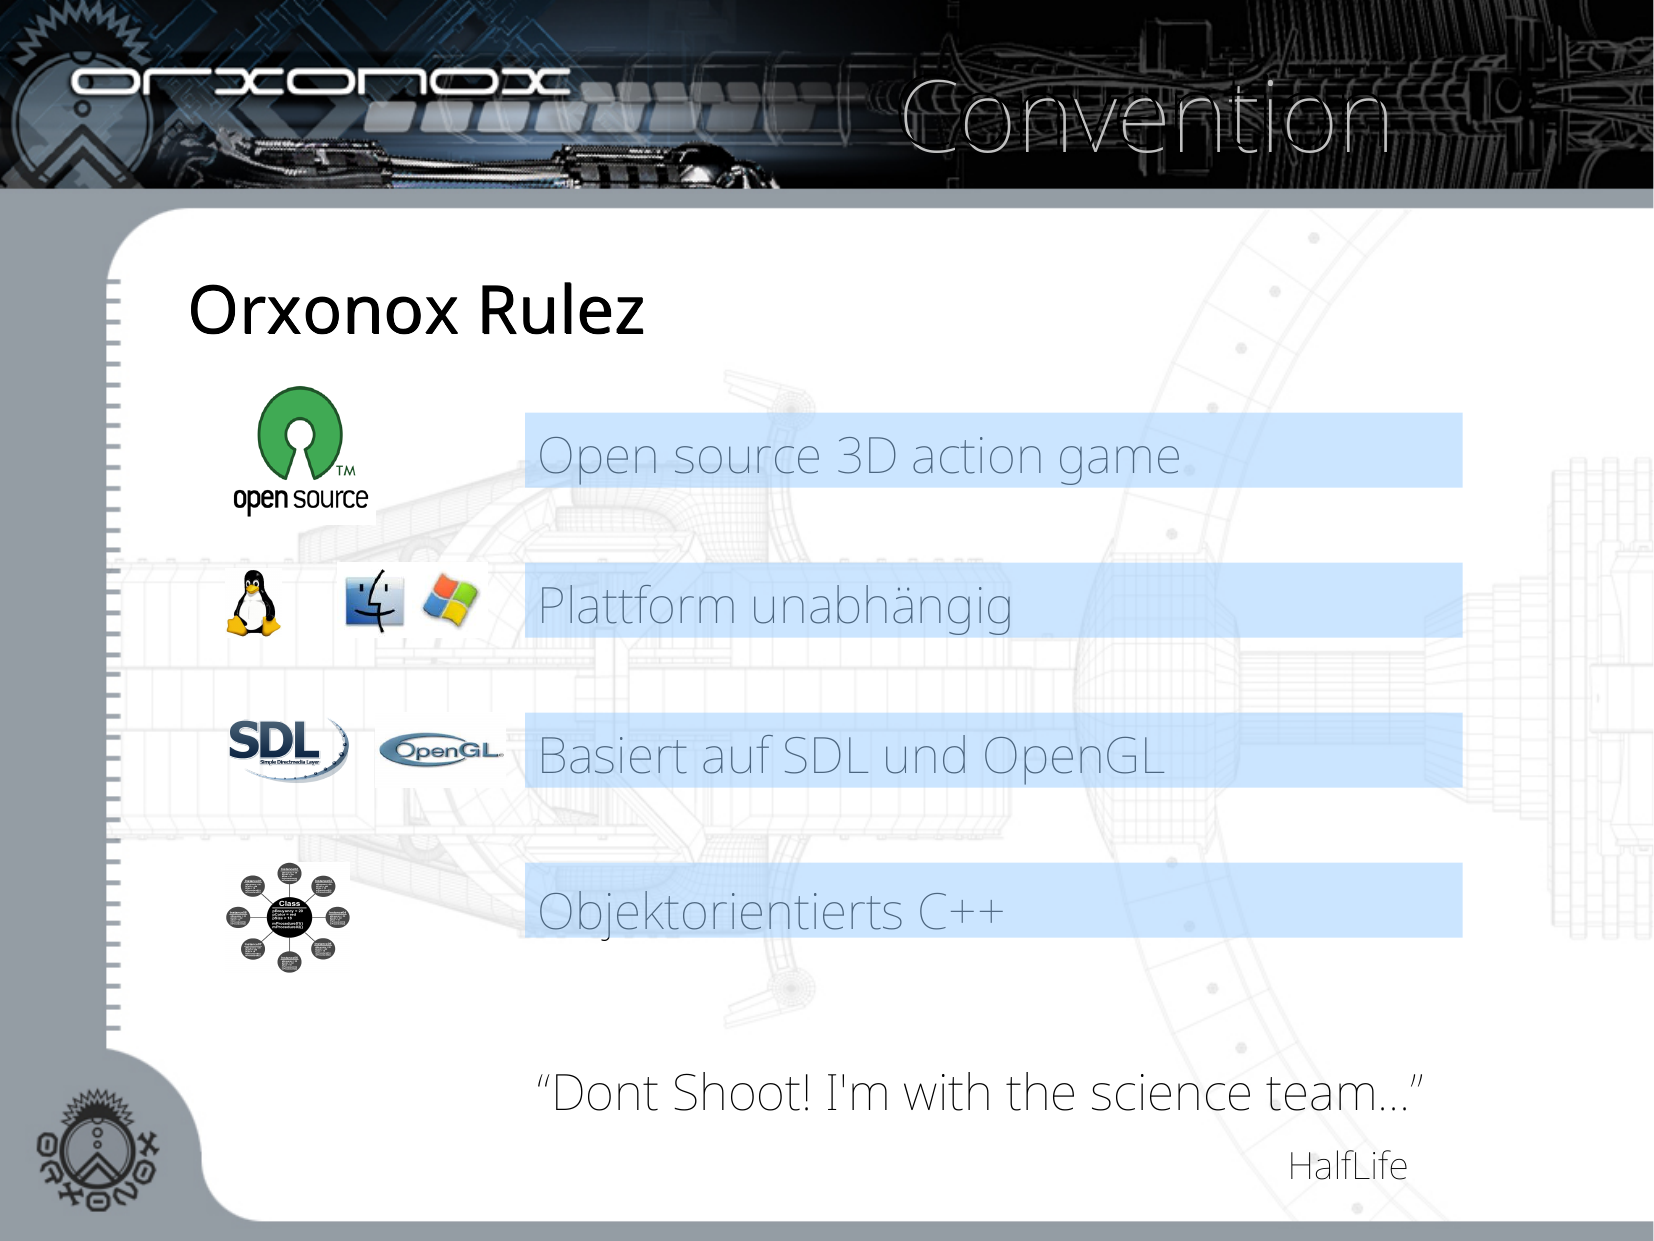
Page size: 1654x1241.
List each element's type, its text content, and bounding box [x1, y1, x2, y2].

text_box Objektorientierts C++ [487, 868, 1501, 946]
text_box Open source 3D action game [487, 412, 1501, 490]
text_box Orxonox Rulez [187, 262, 1538, 339]
text_box Convention [842, 32, 1478, 172]
text_box [525, 562, 1463, 638]
text_box Basiert auf SDL und OpenGL [487, 712, 1501, 790]
picture [0, 0, 1654, 1241]
text_box [525, 712, 1463, 788]
text_box [525, 862, 1463, 938]
text_box [525, 412, 1463, 488]
text_box Plattform unabhängig [487, 562, 1501, 640]
text_box “Dont Shoot! I'm with the science team...” HalfLife [487, 1050, 1651, 1190]
